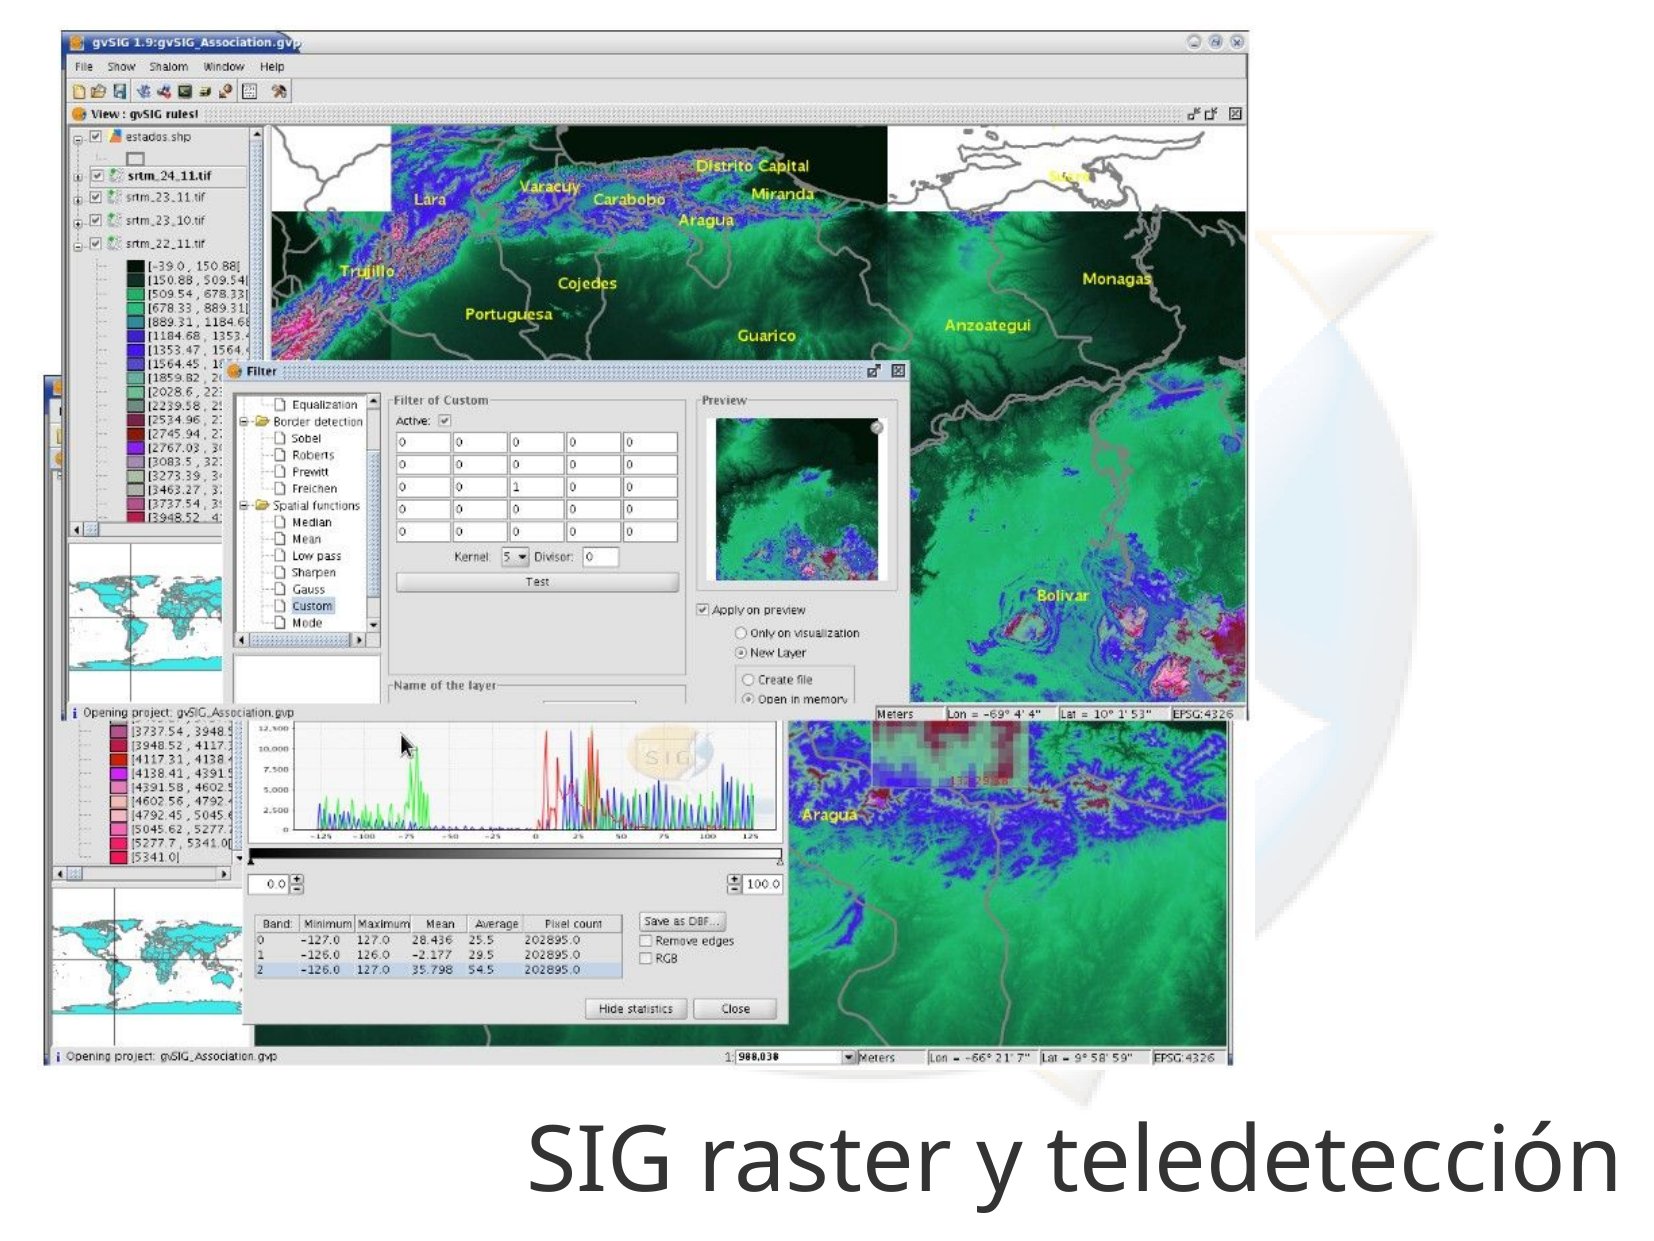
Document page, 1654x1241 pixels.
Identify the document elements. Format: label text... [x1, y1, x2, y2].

text_box SIG raster y teledetección [250, 1092, 1639, 1219]
picture [37, 25, 1255, 1070]
